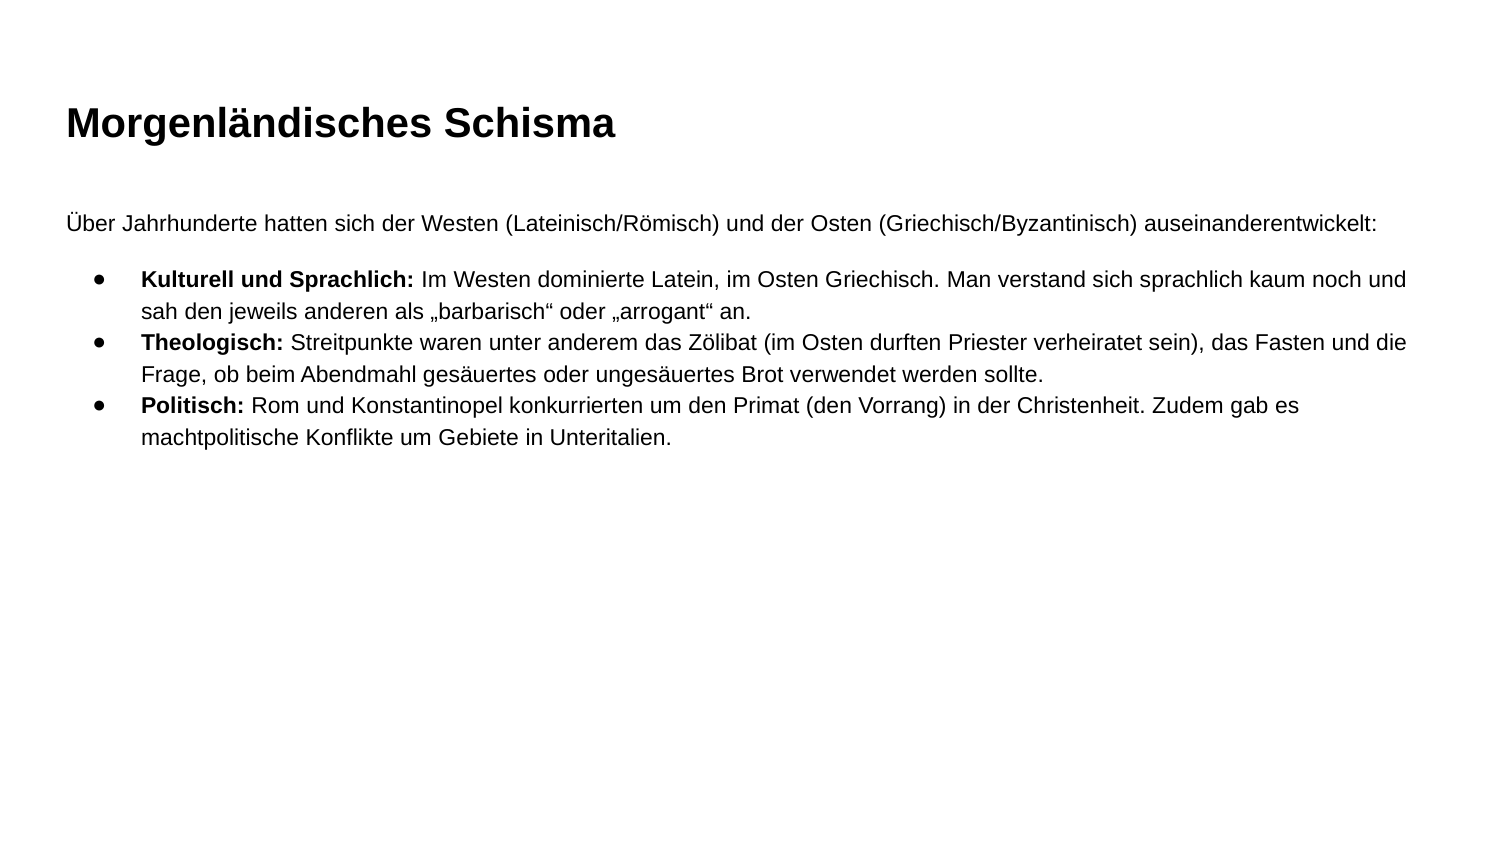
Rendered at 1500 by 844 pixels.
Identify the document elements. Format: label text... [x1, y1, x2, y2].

title Morgenländisches Schisma [51, 72, 1449, 167]
list Über Jahrhunderte hatten sich der Westen (Lateinisch/Römisch) und der Osten (Griechisch/Byzantinisch) auseinanderentwickelt: Kulturell und Sprachlich: Im Westen dominierte Latein, im Osten Griechisch. Man verstand sich sprachlich kaum noch und sah den jeweils anderen als „barbarisch“ oder „arrogant“ an. Theologisch: Streitpunkte waren unter anderem das Zölibat (im Osten durften Priester verheiratet sein), das Fasten und die Frage, ob beim Abendmahl gesäuertes oder ungesäuertes Brot verwendet werden sollte. Politisch: Rom und Konstantinopel konkurrierten um den Primat (den Vorrang) in der Christenheit. Zudem gab es machtpolitische Konflikte um Gebiete in Unteritalien. [51, 189, 1449, 750]
